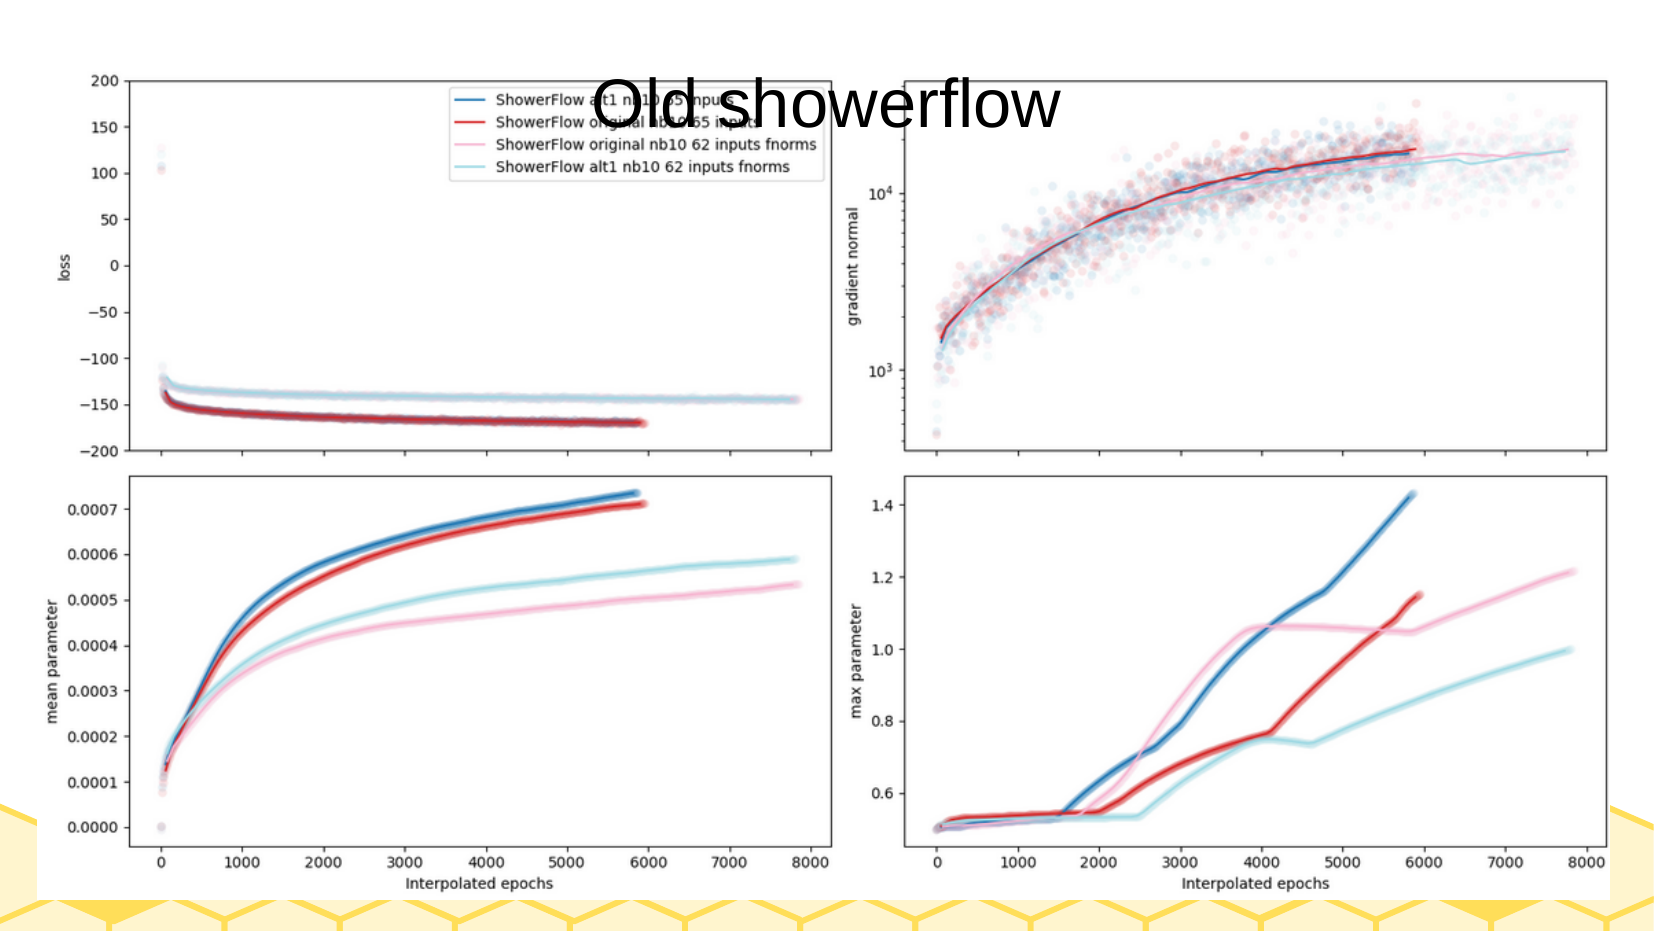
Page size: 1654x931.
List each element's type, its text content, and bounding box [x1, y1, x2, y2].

title Old showerflow [88, 29, 1565, 178]
picture [37, 68, 1610, 901]
